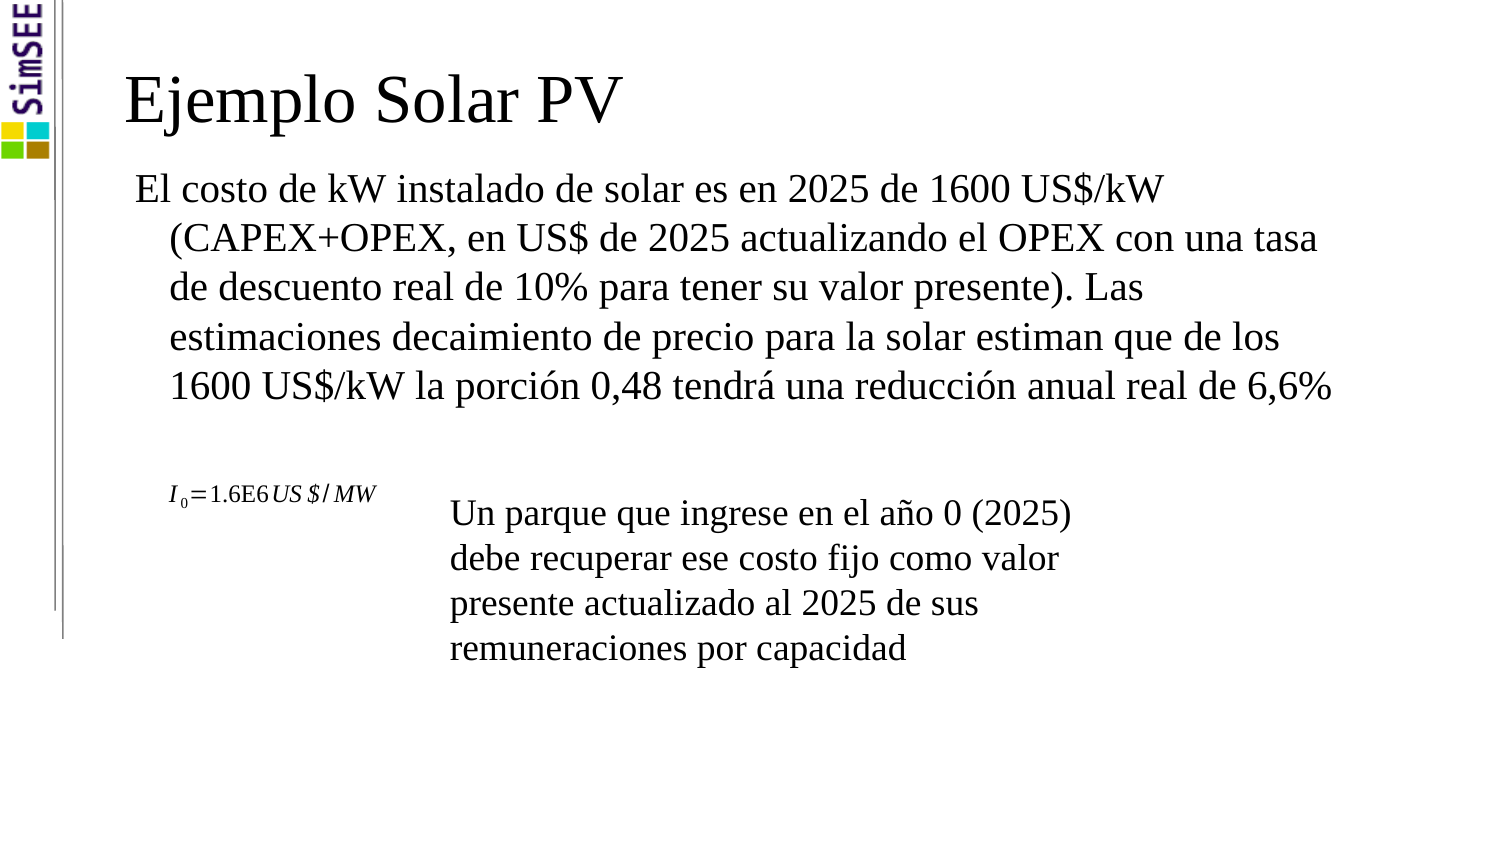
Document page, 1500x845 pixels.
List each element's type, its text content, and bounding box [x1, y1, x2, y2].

text_box Un parque que ingrese en el año 0 (2025) debe recuperar ese costo fijo como valor presente actualizado al 2025 de sus remuneraciones por capacidad [435, 480, 1126, 676]
picture [0, 3, 52, 116]
chart [156, 480, 391, 512]
picture [0, 121, 51, 160]
list El costo de kW instalado de solar es en 2025 de 1600 US$/kW (CAPEX+OPEX, en US$ de 2025 actualizando el OPEX con una tasa de descuento real de 10% para tener su valor presente). Las estimaciones decaimiento de precio para la solar estiman que de los 1600 US$/kW la porción 0,48 tendrá una reducción anual real de 6,6% [120, 153, 1351, 451]
title Ejemplo Solar PV [60, 24, 690, 166]
